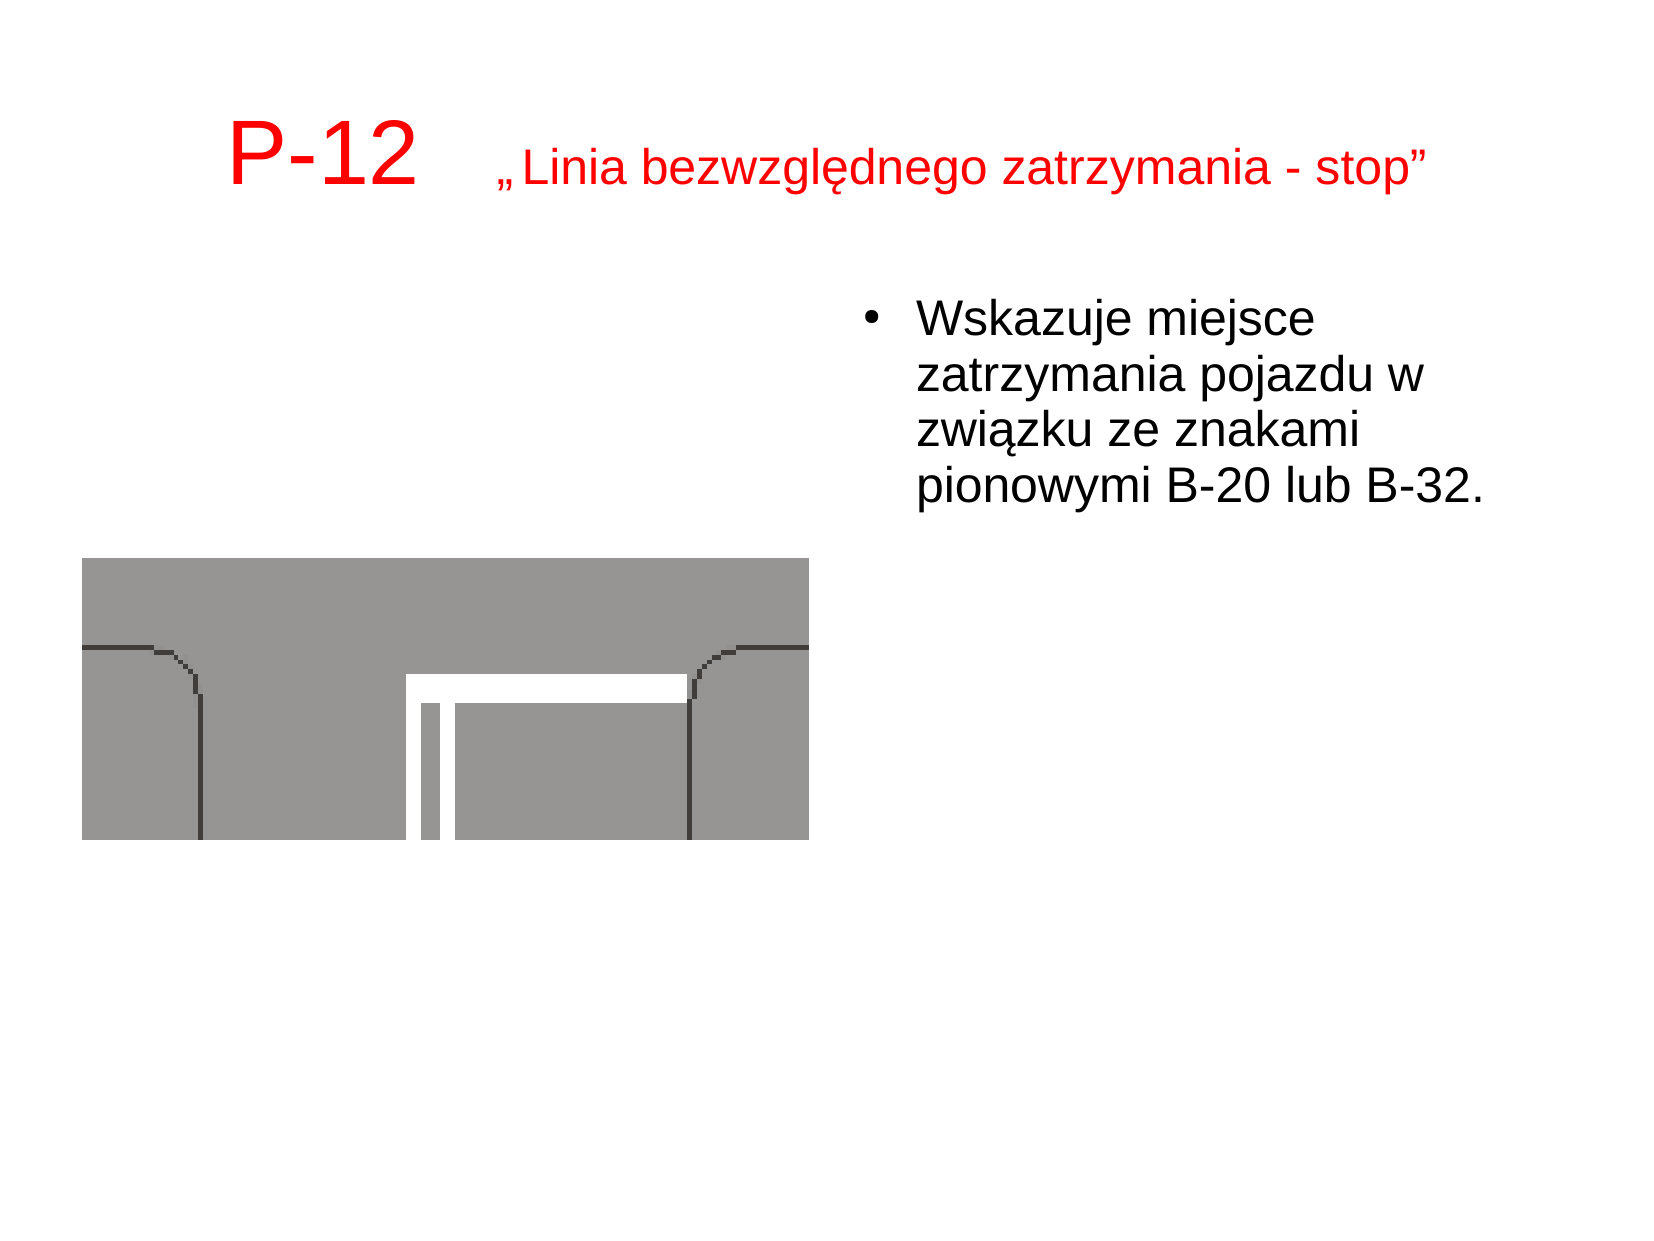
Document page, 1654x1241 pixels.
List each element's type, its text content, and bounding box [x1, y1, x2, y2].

list Wskazuje miejsce zatrzymania pojazdu w związku ze znakami pionowymi B-20 lub B-32. [845, 290, 1572, 1094]
picture [82, 558, 809, 840]
title P-12 „ Linia bezwzględnego zatrzymania - stop” [82, 56, 1571, 250]
